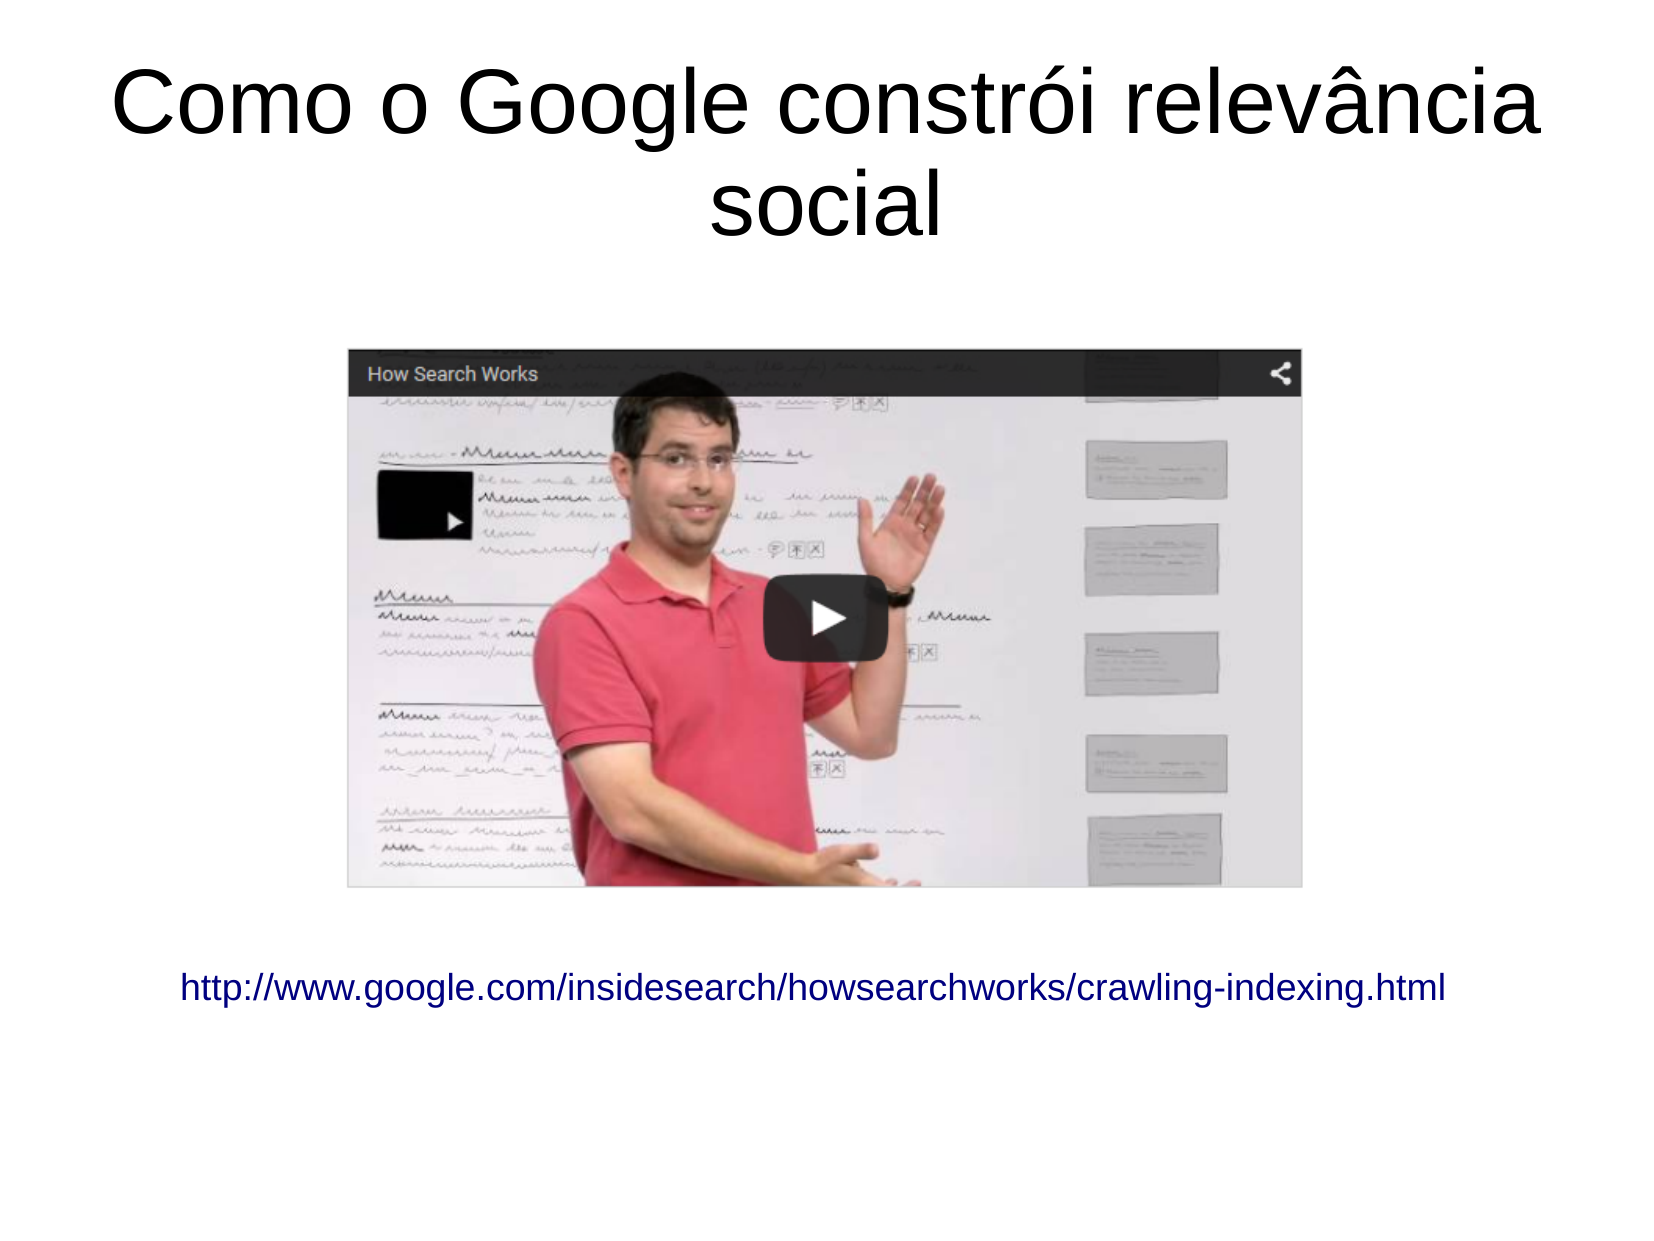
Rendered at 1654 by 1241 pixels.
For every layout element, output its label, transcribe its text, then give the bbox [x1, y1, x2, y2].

title Como o Google constrói relevância social [82, 49, 1571, 257]
picture [338, 339, 1317, 900]
text_box http://www.google.com/insidesearch/howsearchworks/crawling-indexing.html [165, 958, 1467, 1016]
